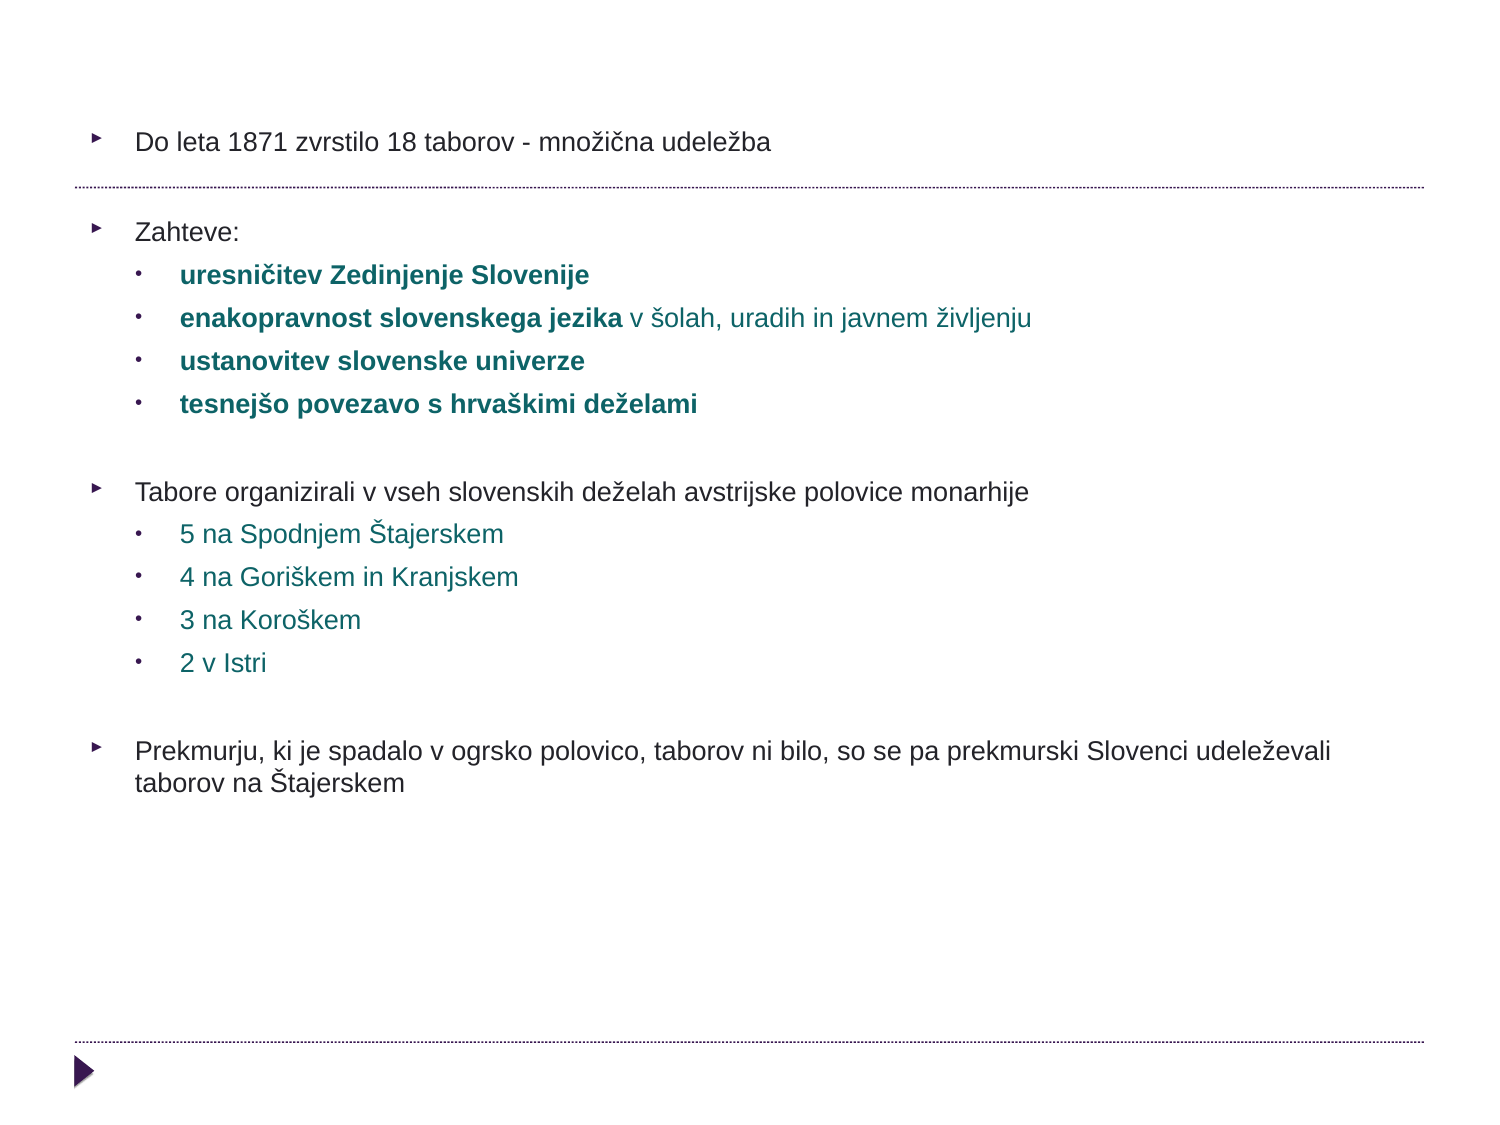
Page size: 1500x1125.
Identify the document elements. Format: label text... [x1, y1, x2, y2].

list Do leta 1871 zvrstilo 18 taborov - množična udeležba Zahteve: uresničitev Zedinjenje Slovenije enakopravnost slovenskega jezika v šolah, uradih in javnem življenju ustanovitev slovenske univerze tesnejšo povezavo s hrvaškimi deželami Tabore organizirali v vseh slovenskih deželah avstrijske polovice monarhije 5 na Spodnjem Štajerskem 4 na Goriškem in Kranjskem 3 na Koroškem 2 v Istri Prekmurju, ki je spadalo v ogrsko polovico, taborov ni bilo, so se pa prekmurski Slovenci udeleževali taborov na Štajerskem [75, 117, 1425, 1010]
